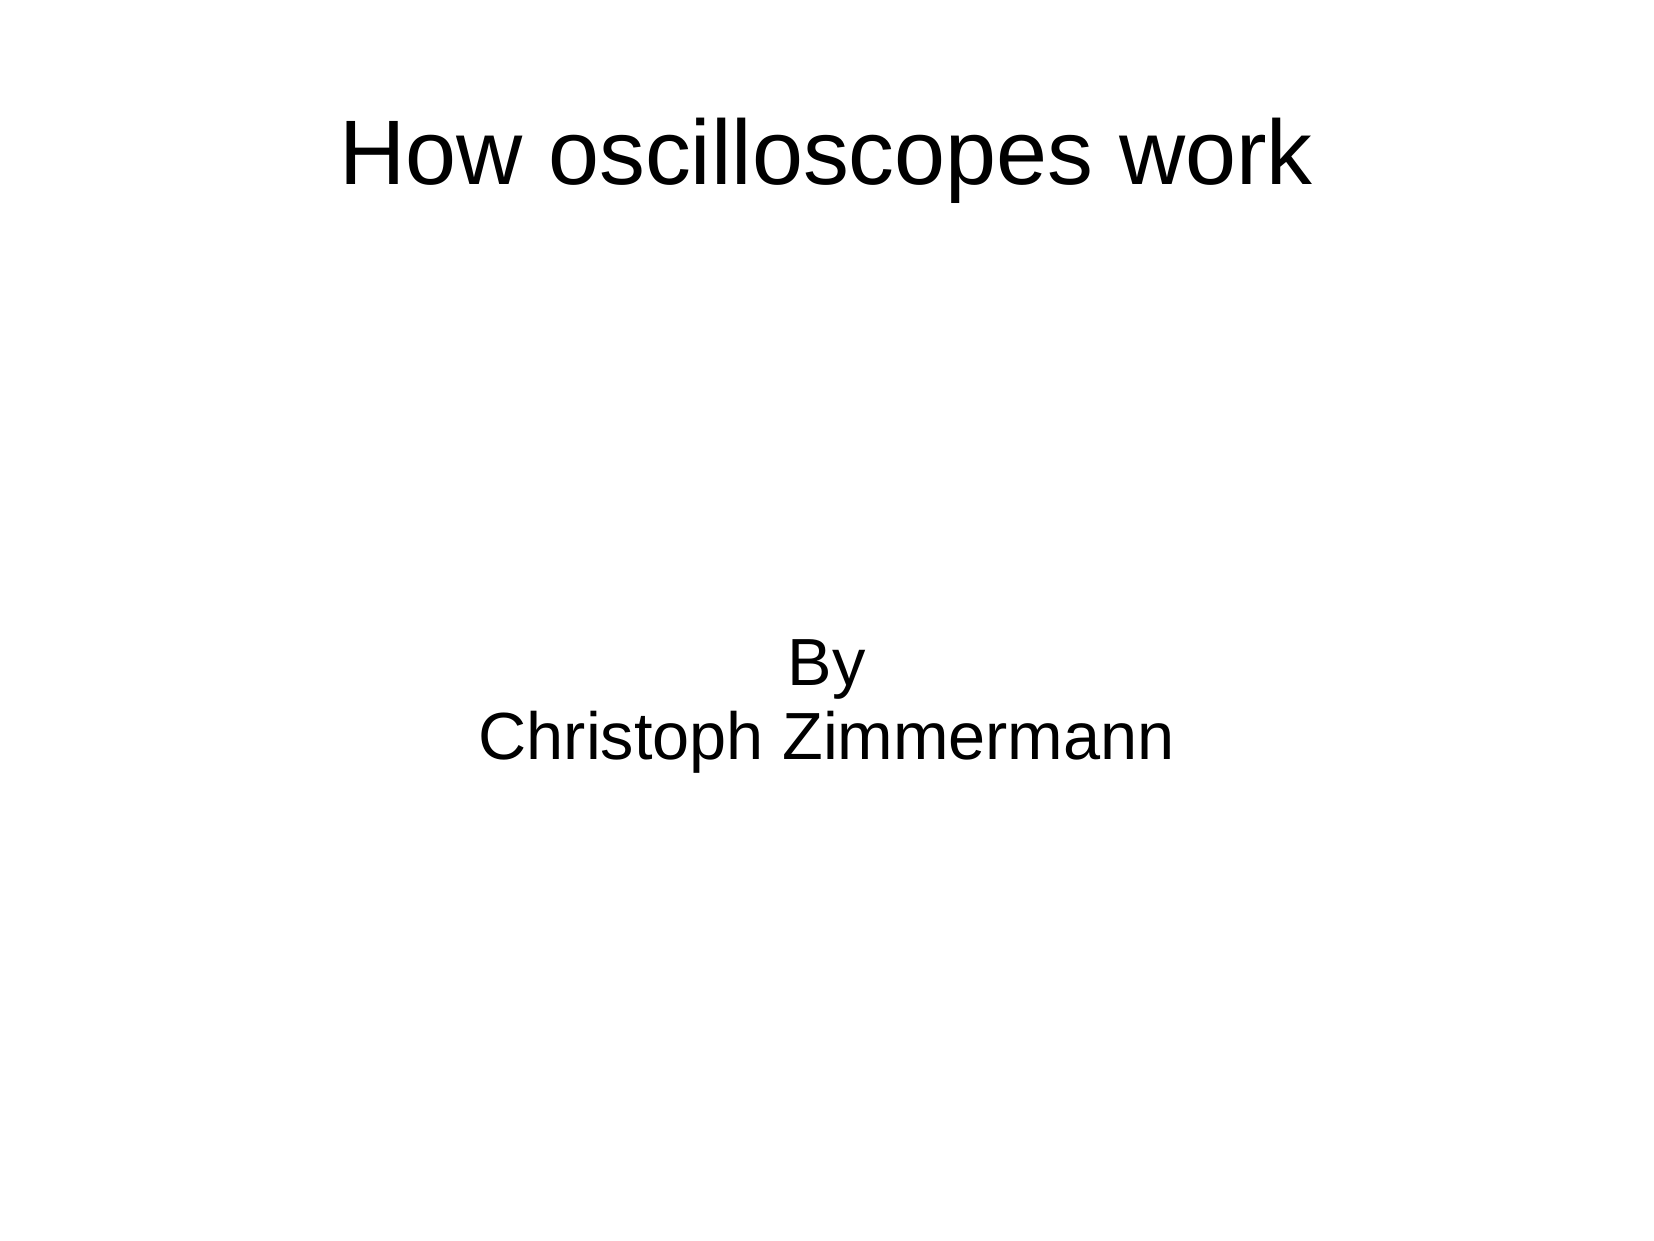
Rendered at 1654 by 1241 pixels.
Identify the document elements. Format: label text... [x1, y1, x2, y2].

title How oscilloscopes work [82, 49, 1571, 257]
subtitle By Christoph Zimmermann [82, 290, 1571, 1109]
